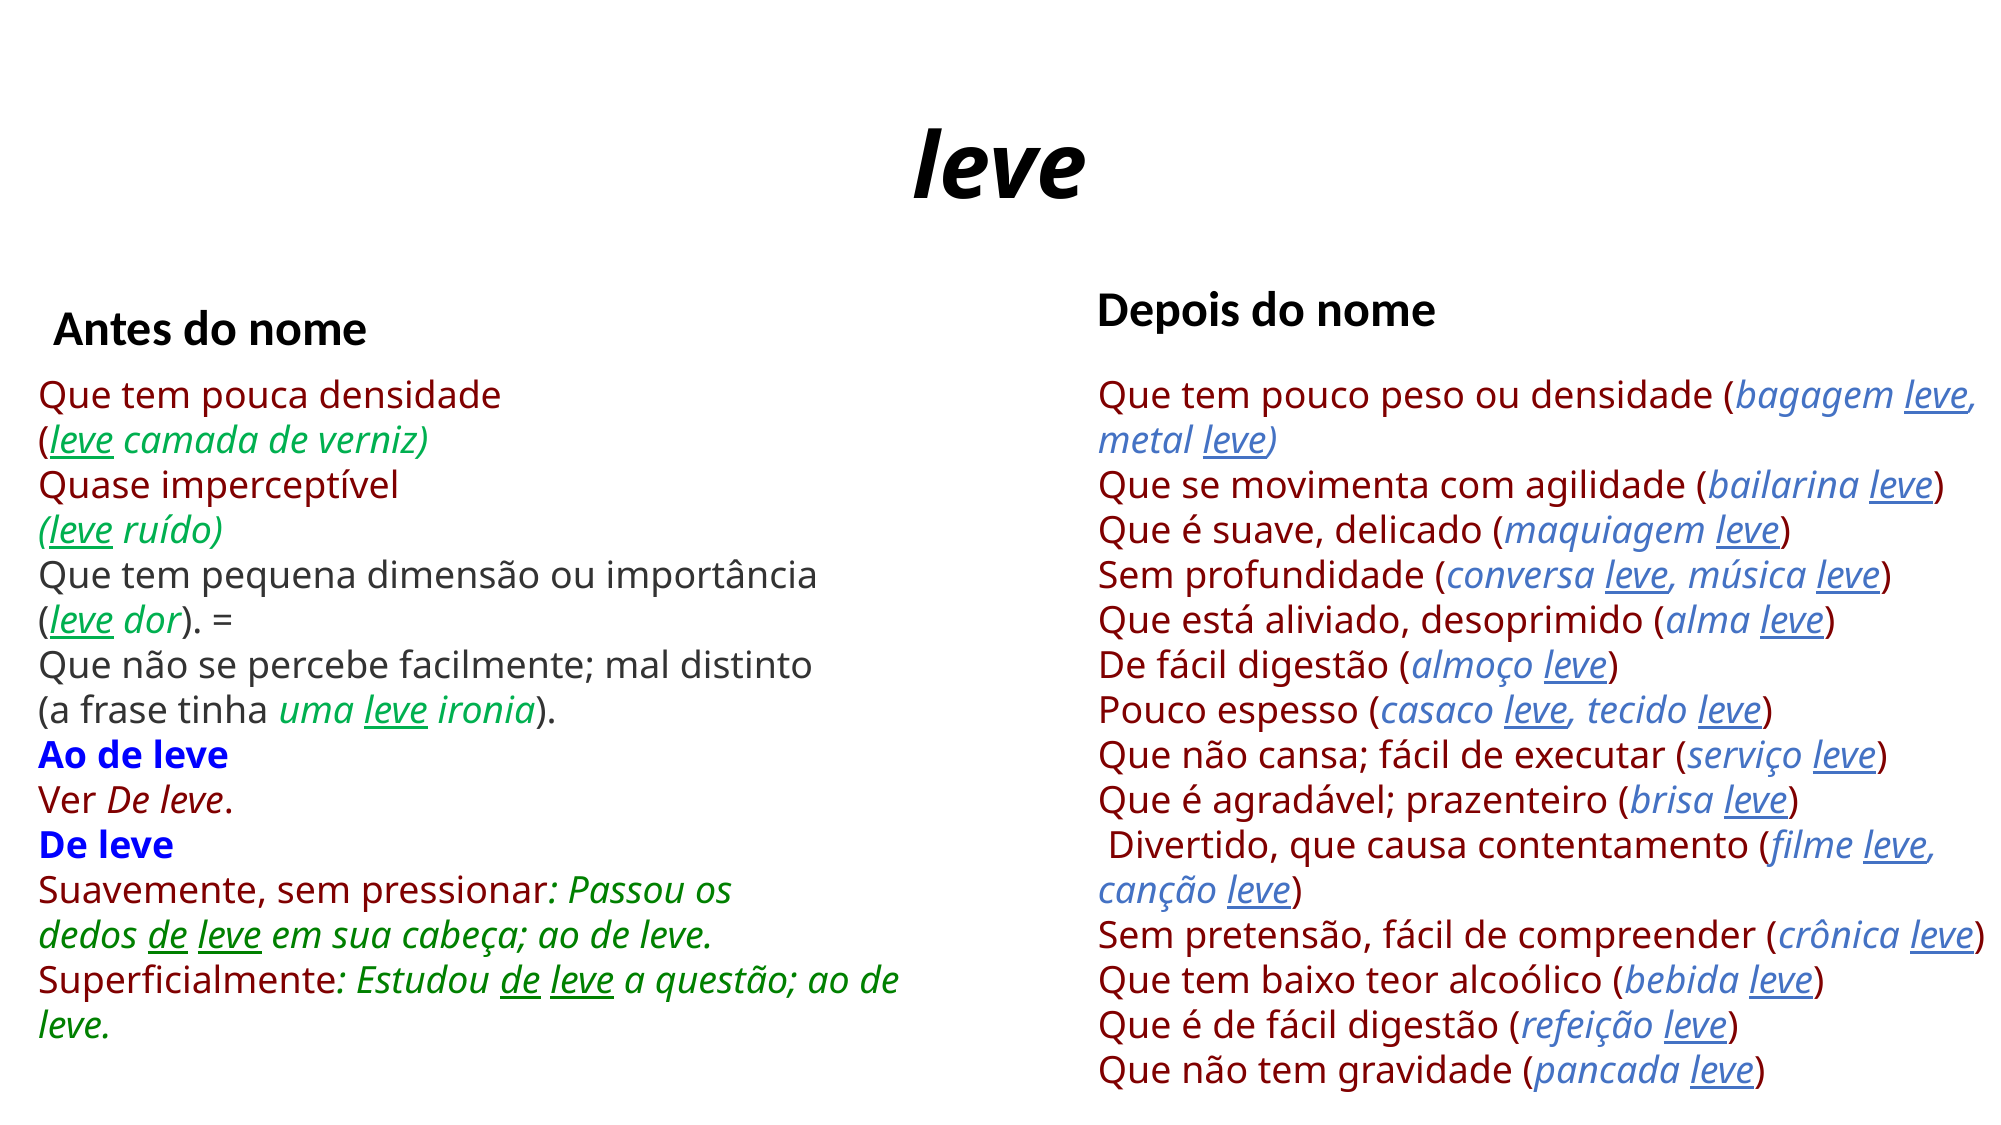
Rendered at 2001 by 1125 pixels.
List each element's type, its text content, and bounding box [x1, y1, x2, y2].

list Depois do nome [1082, 245, 1479, 345]
title leve [137, 59, 1863, 278]
text_box Que tem pouco peso ou densidade (bagagem leve, metal leve) Que se movimenta com agilidade (bailarina leve) Que é suave, delicado (maquiagem leve) Sem profundidade (conversa leve, música leve) Que está aliviado, desoprimido (alma leve) De fácil digestão (almoço leve) Pouco espesso (casaco leve, tecido leve) Que não cansa; fácil de executar (serviço leve) Que é agradável; prazenteiro (brisa leve) Divertido, que causa contentamento (filme leve, canção leve) Sem pretensão, fácil de compreender (crônica leve) Que tem baixo teor alcoólico (bebida leve) Que é de fácil digestão (refeição leve) Que não tem gravidade (pancada leve) [1082, 363, 2000, 1106]
text_box Que tem pouca densidade (leve camada de verniz) Quase imperceptível (leve ruído) Que tem pequena dimensão ou importância (leve dor). = Que não se percebe facilmente; mal distinto (a frase tinha uma leve ironia). Ao de leve Ver De leve. De leve Suavemente, sem pressionar: Passou os dedos de leve em sua cabeça; ao de leve. Superficialmente: Estudou de leve a questão; ao de leve. [23, 363, 944, 1106]
list Antes do nome [38, 275, 984, 364]
